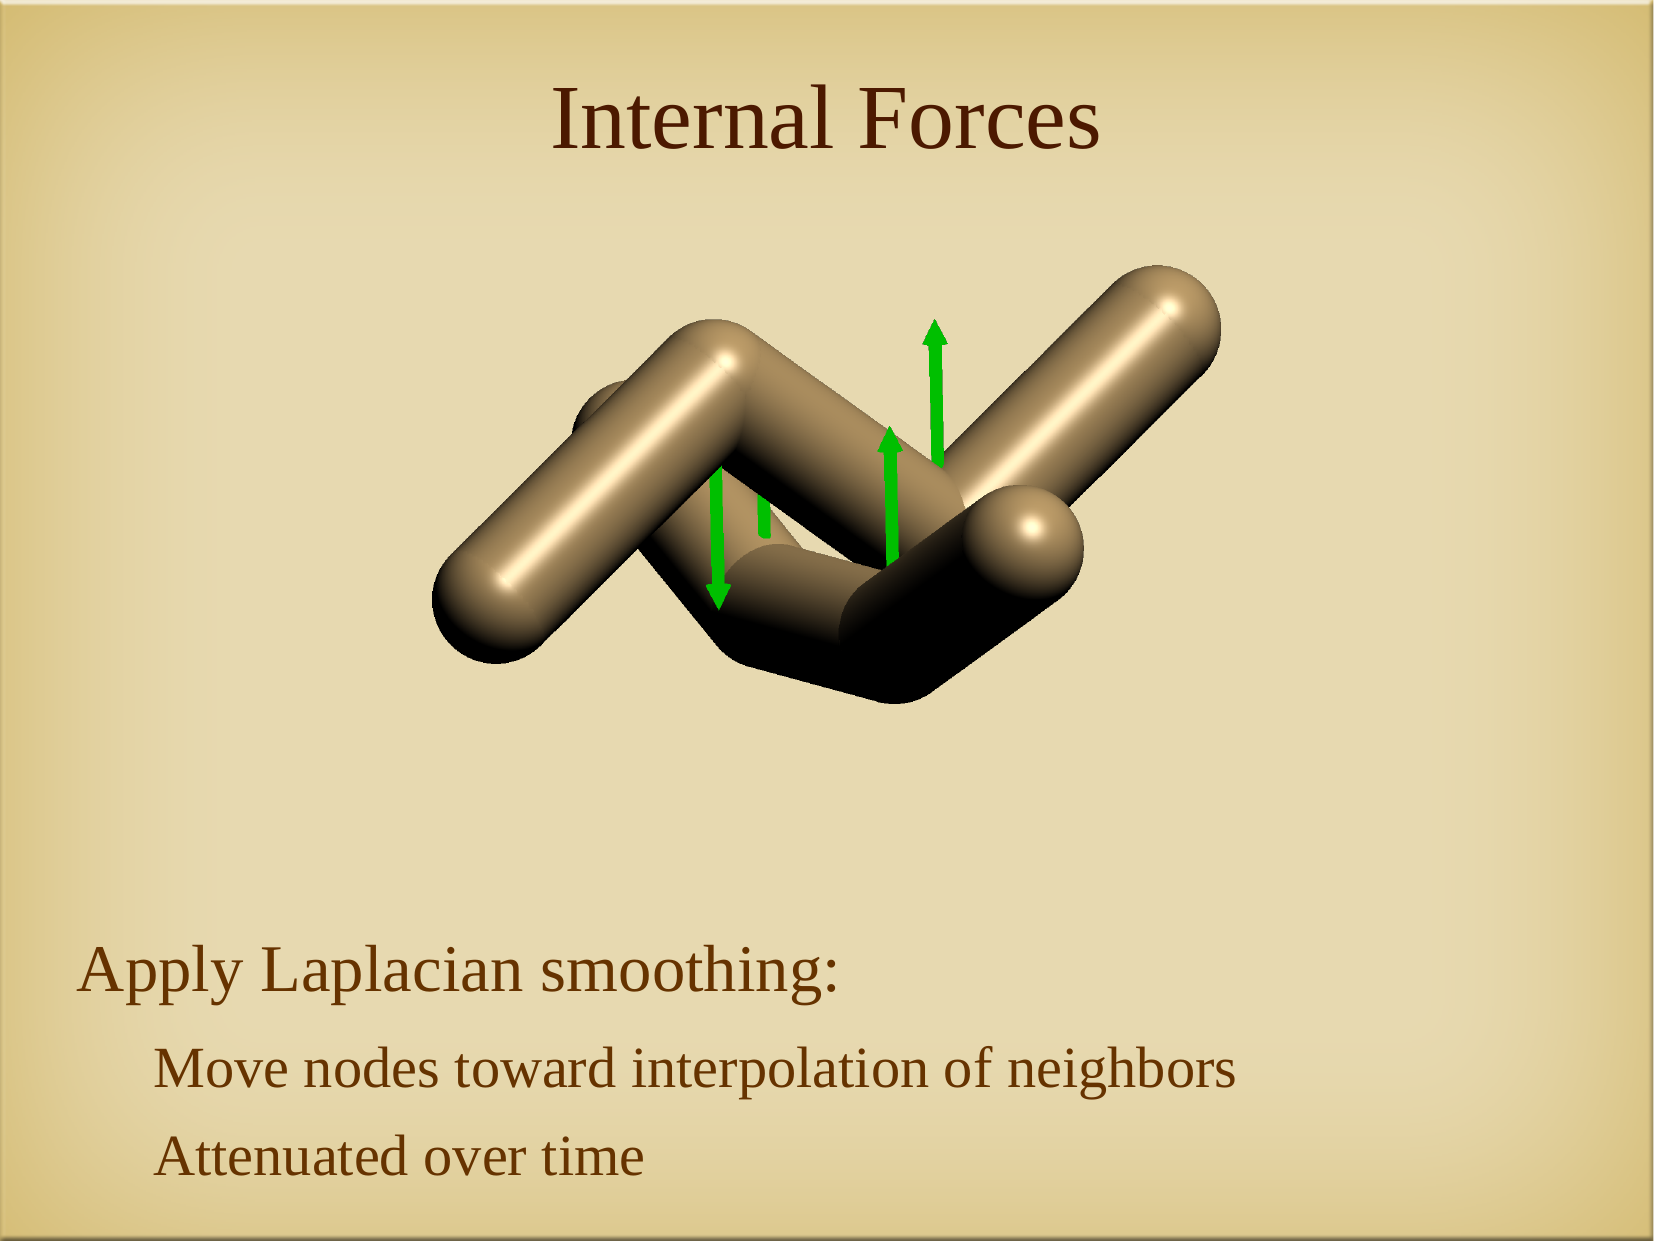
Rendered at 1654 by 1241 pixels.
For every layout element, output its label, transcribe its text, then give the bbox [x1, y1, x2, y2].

picture [0, 0, 1654, 1241]
list Apply Laplacian smoothing: Move nodes toward interpolation of neighbors Attenuated over time [59, 206, 1595, 1189]
title Internal Forces [59, 58, 1595, 178]
